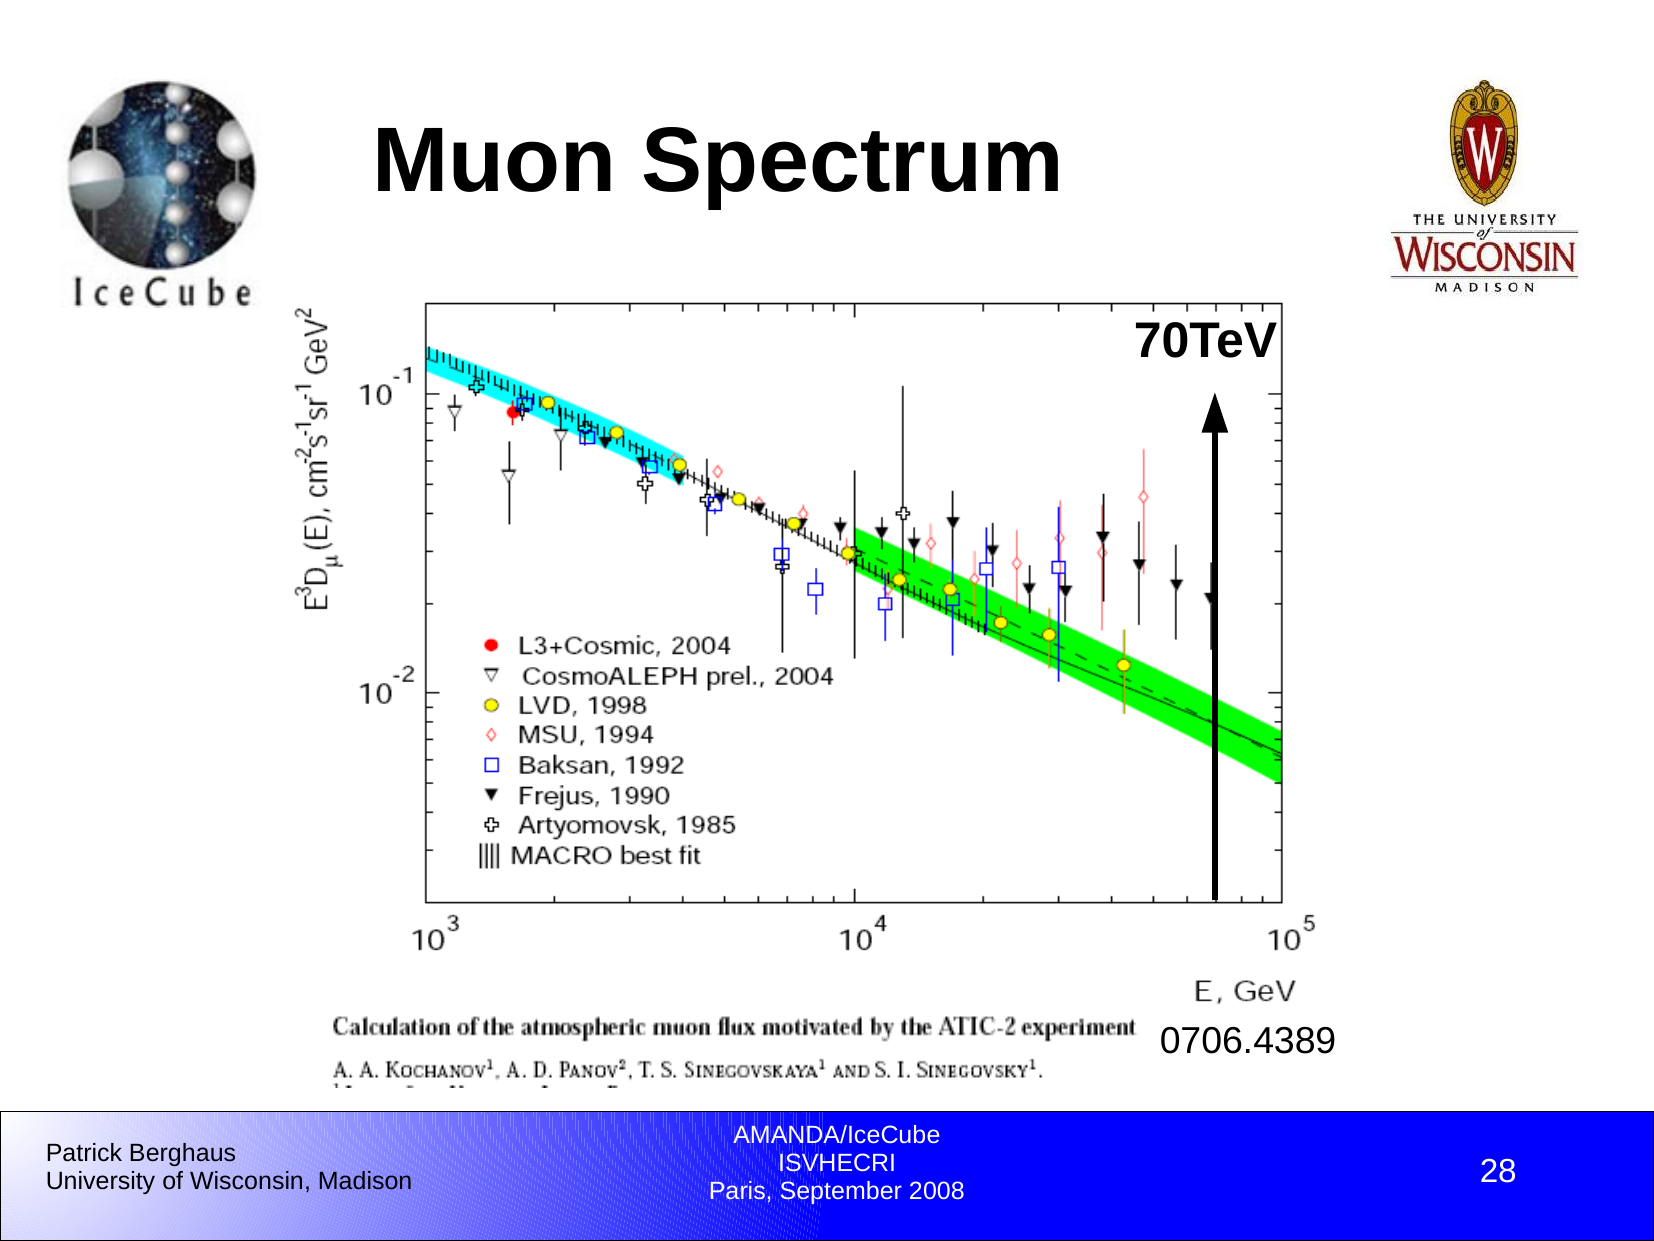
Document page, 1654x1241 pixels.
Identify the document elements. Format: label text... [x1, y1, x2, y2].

text_box Muon Spectrum [357, 101, 1081, 255]
text_box 70TeV [1119, 304, 1293, 395]
picture [1381, 76, 1585, 310]
text_box 0706.4389 [1145, 1012, 1351, 1084]
picture [60, 78, 263, 308]
picture [276, 271, 1344, 1088]
